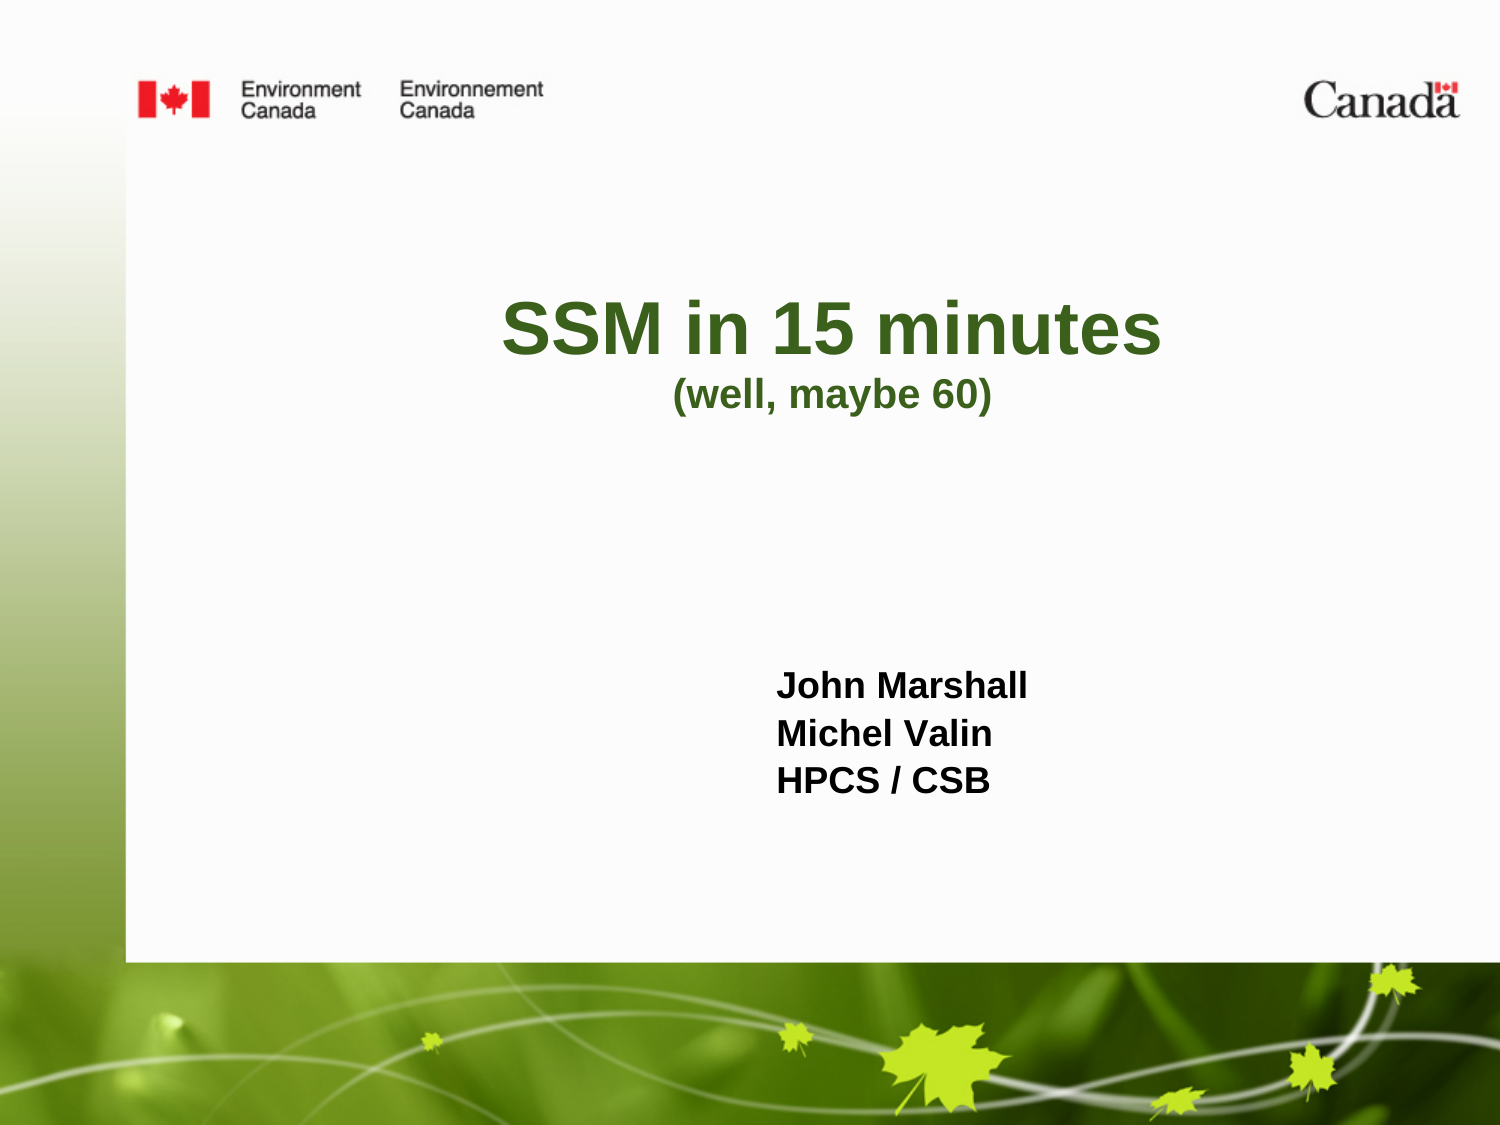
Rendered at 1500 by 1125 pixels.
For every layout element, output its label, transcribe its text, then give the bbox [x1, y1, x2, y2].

title SSM in 15 minutes (well, maybe 60) [312, 231, 1353, 473]
subtitle John Marshall Michel Valin HPCS / CSB [761, 609, 1353, 882]
picture [0, 0, 1500, 1125]
